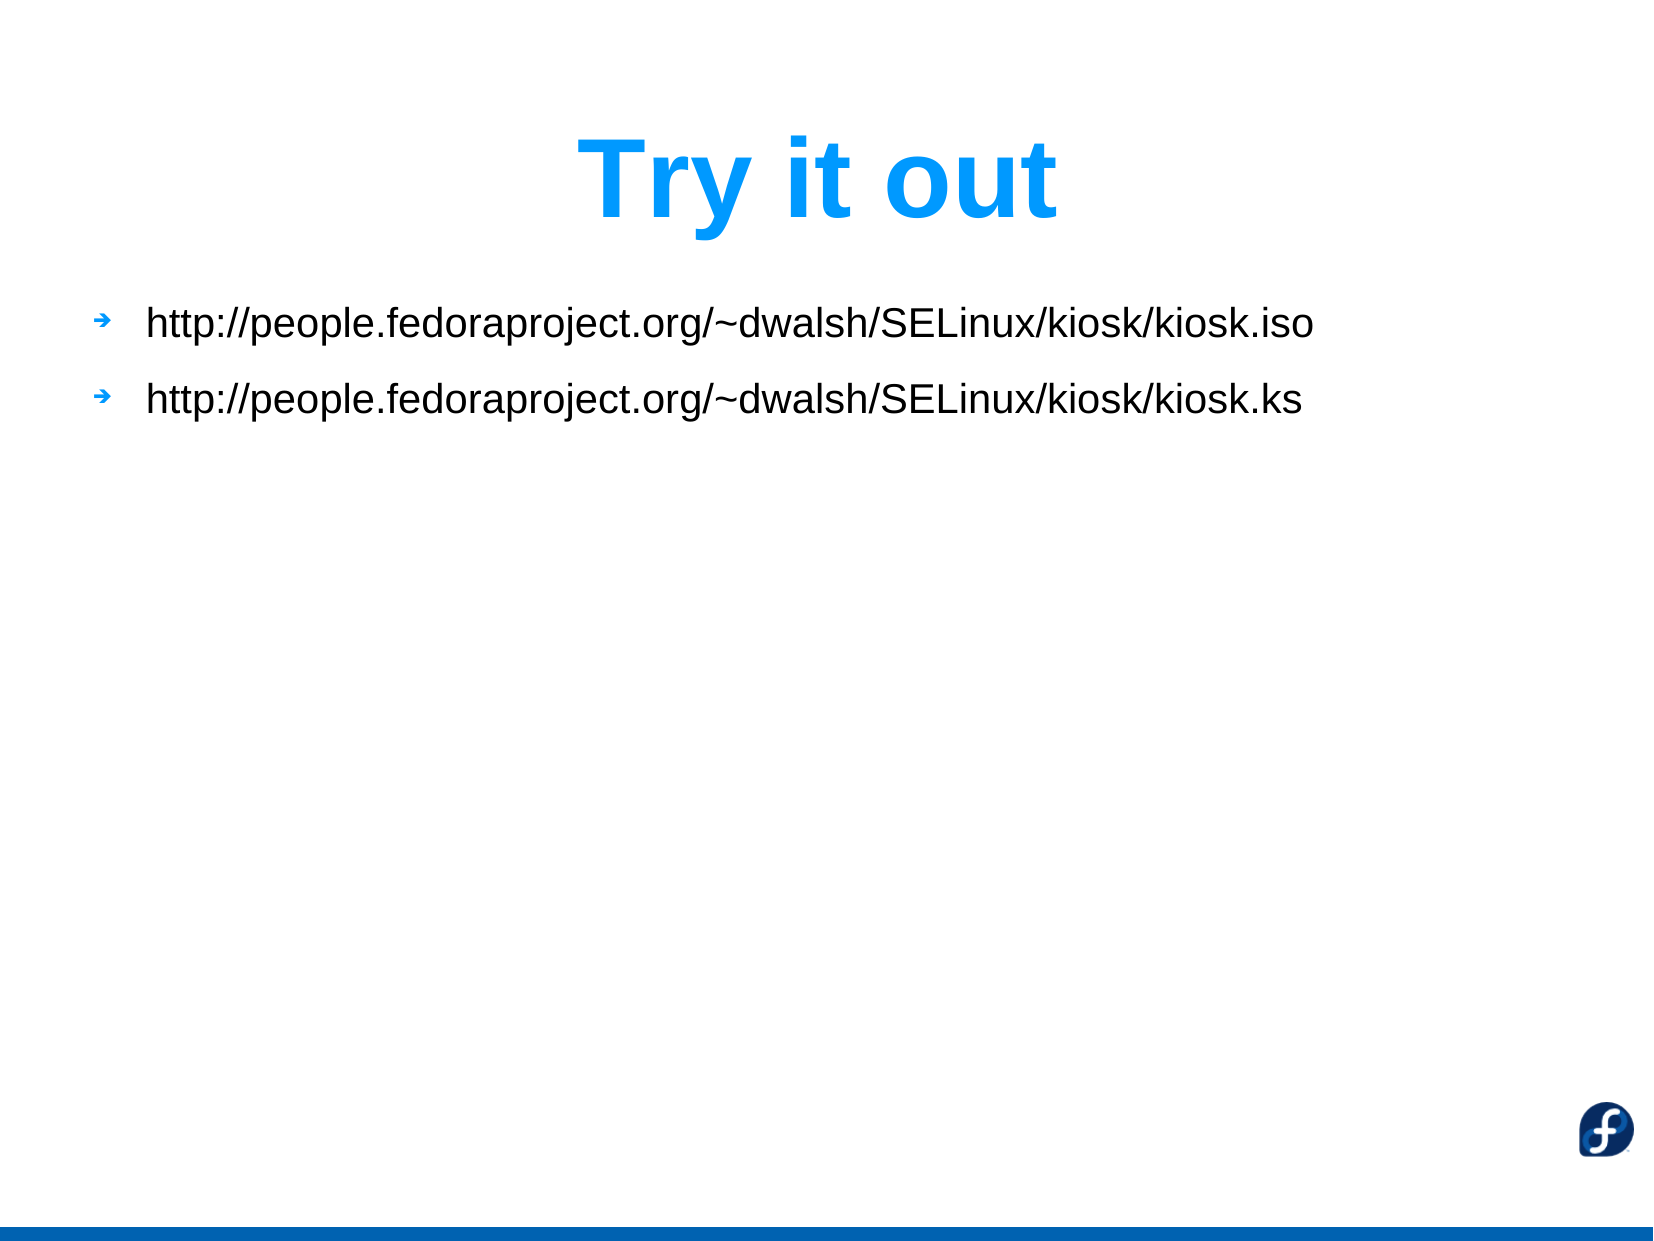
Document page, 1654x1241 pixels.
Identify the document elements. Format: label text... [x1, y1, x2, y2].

list http://people.fedoraproject.org/~dwalsh/SELinux/kiosk/kiosk.iso http://people.fedoraproject.org/~dwalsh/SELinux/kiosk/kiosk.ks [74, 300, 1575, 1067]
title Try it out [112, 82, 1524, 275]
picture [1312, 1102, 1634, 1200]
